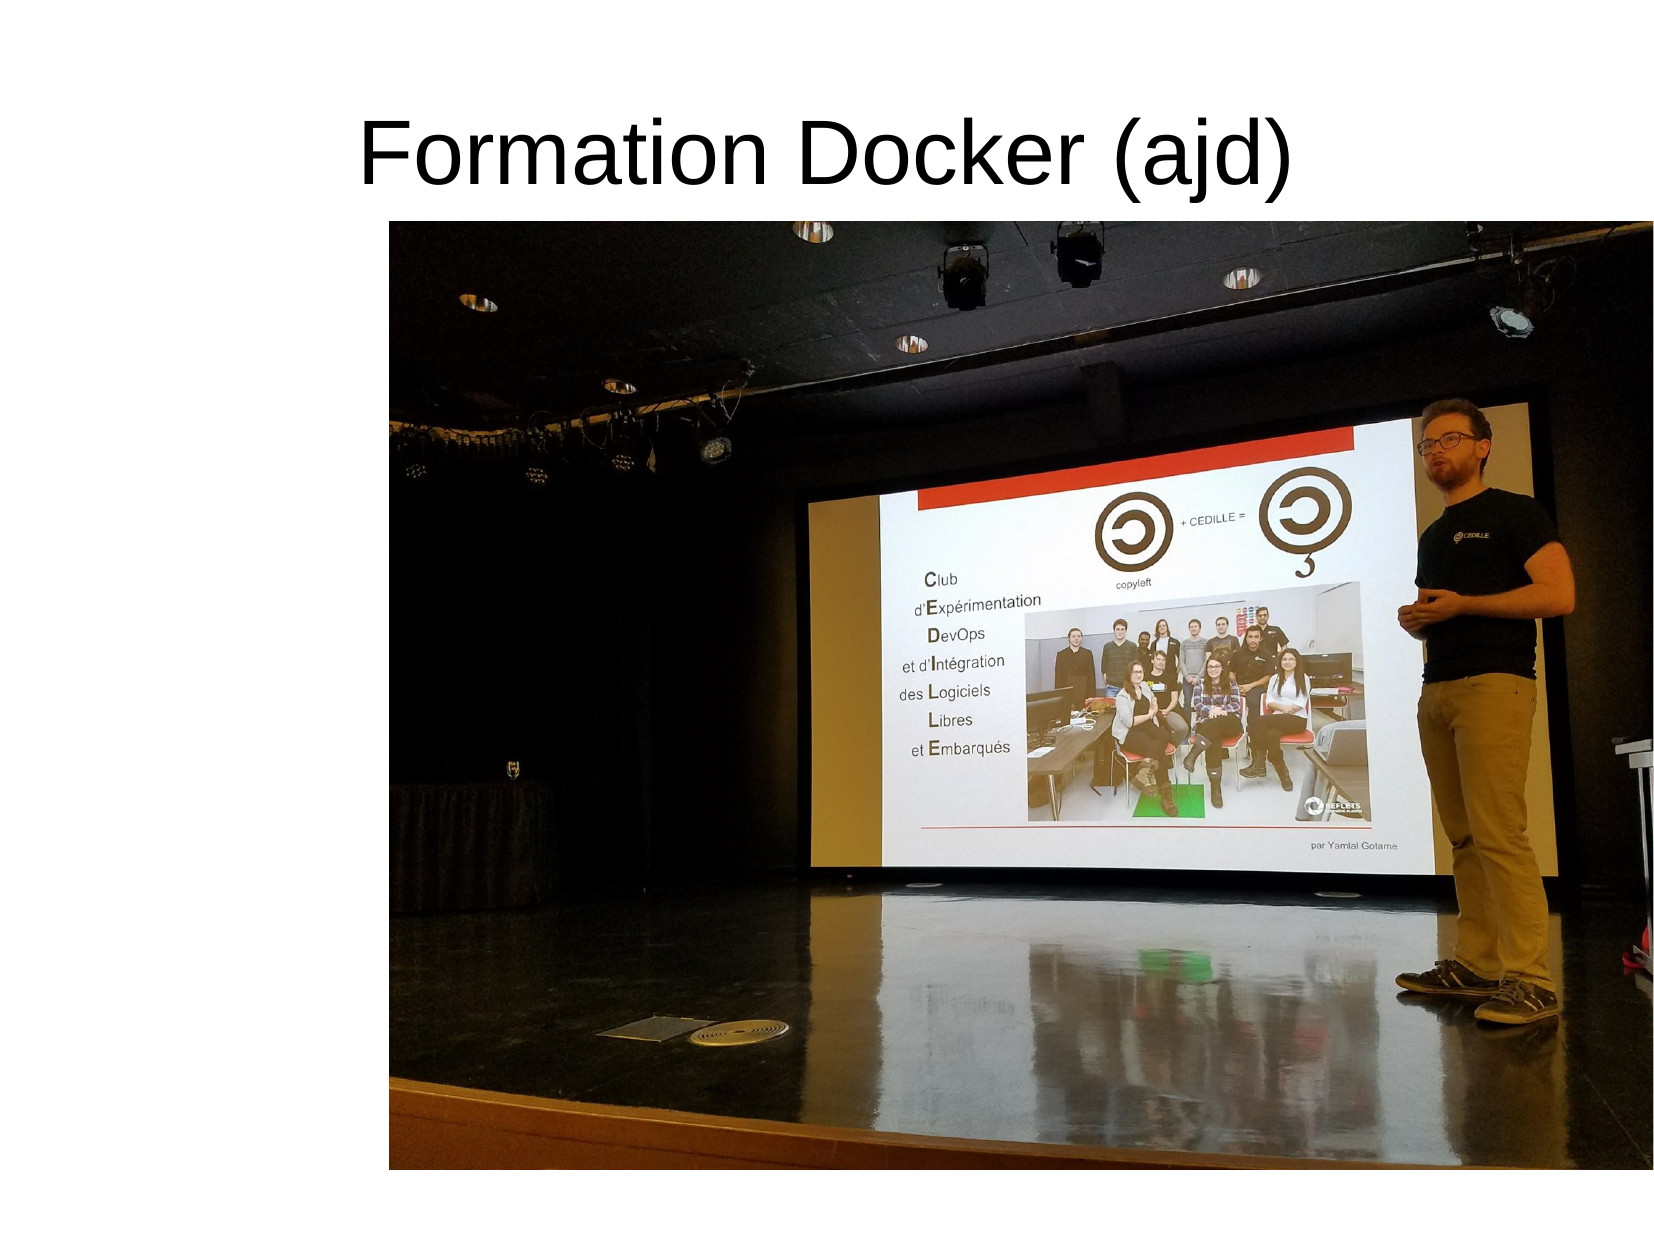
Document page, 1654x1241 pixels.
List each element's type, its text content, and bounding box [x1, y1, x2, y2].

picture [389, 221, 1654, 1170]
title Formation Docker (ajd) [82, 49, 1571, 257]
